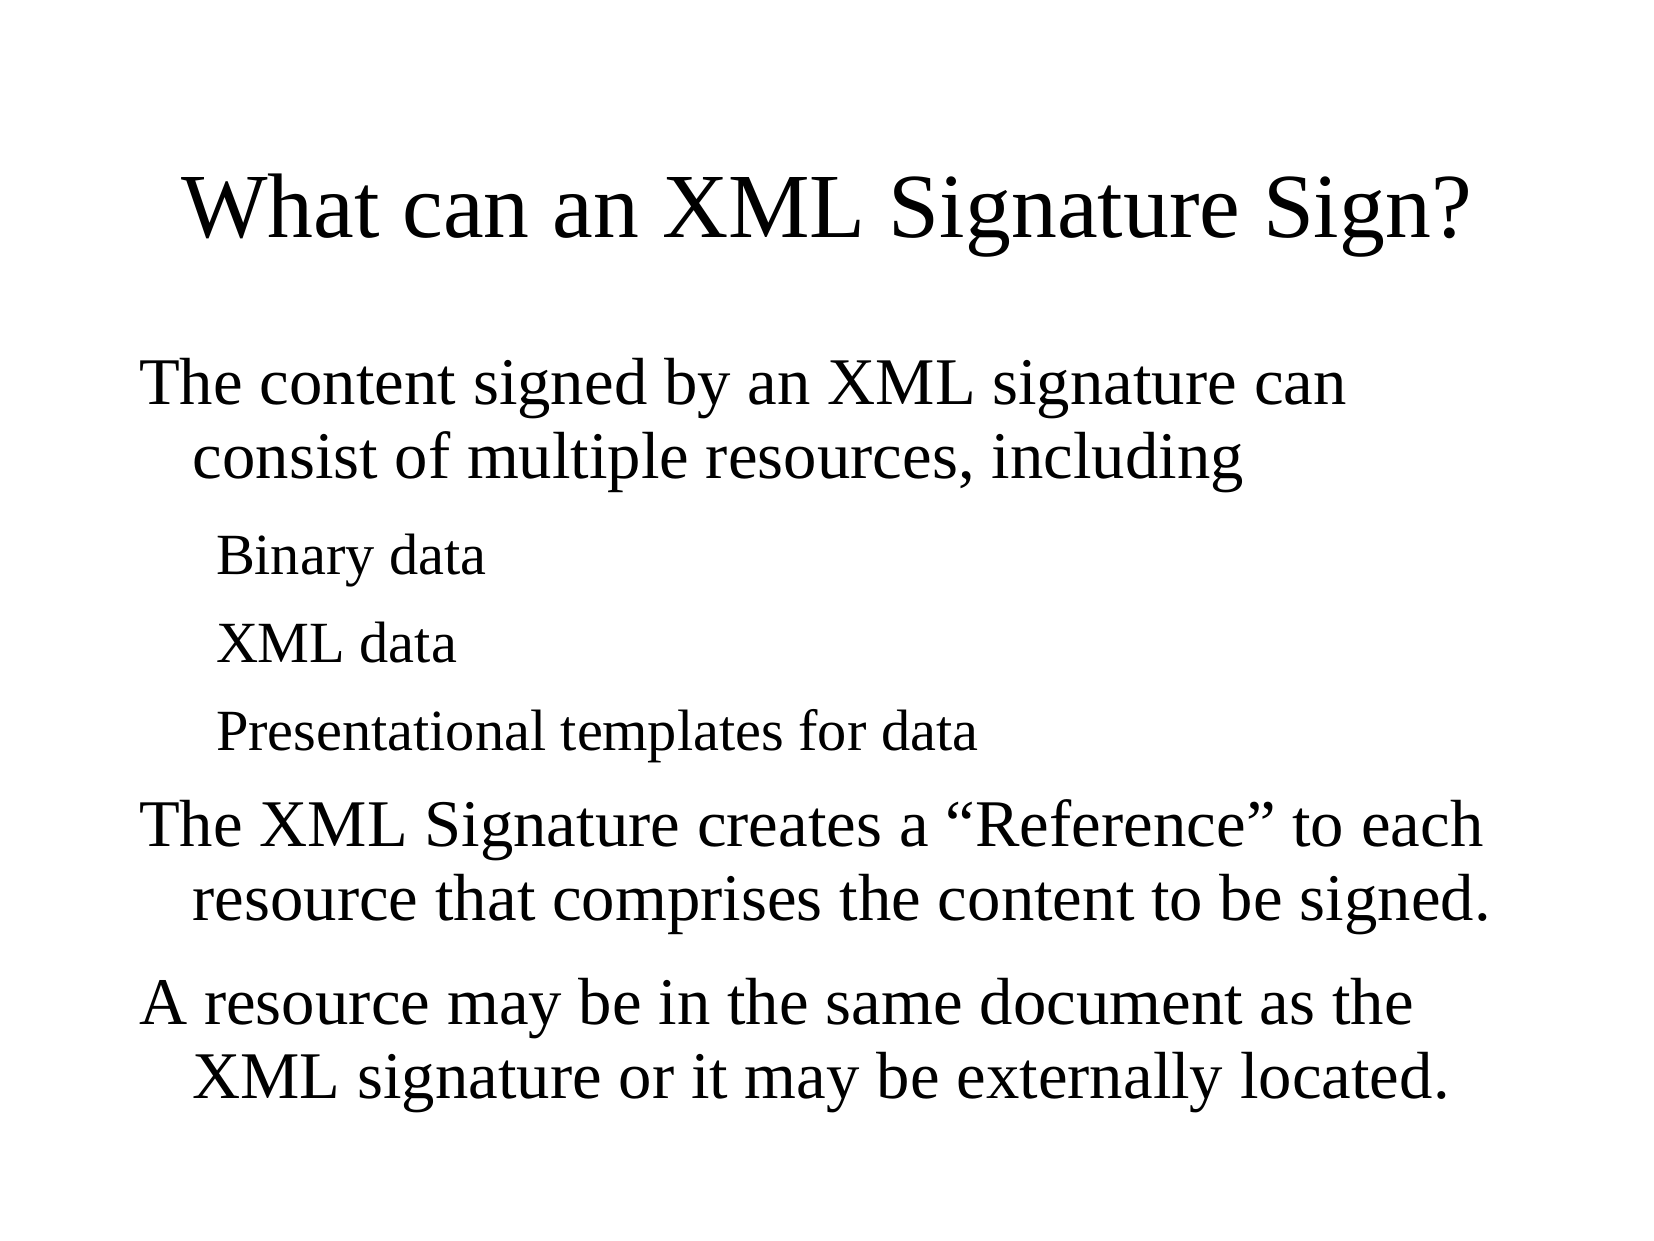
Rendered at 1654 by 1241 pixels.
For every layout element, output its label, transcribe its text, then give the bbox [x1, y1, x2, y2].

title What can an XML Signature Sign? [121, 102, 1534, 311]
list The content signed by an XML signature can consist of multiple resources, including Binary data XML data Presentational templates for data The XML Signature creates a “Reference” to each resource that comprises the content to be signed. A resource may be in the same document as the XML signature or it may be externally located. [121, 344, 1534, 1241]
